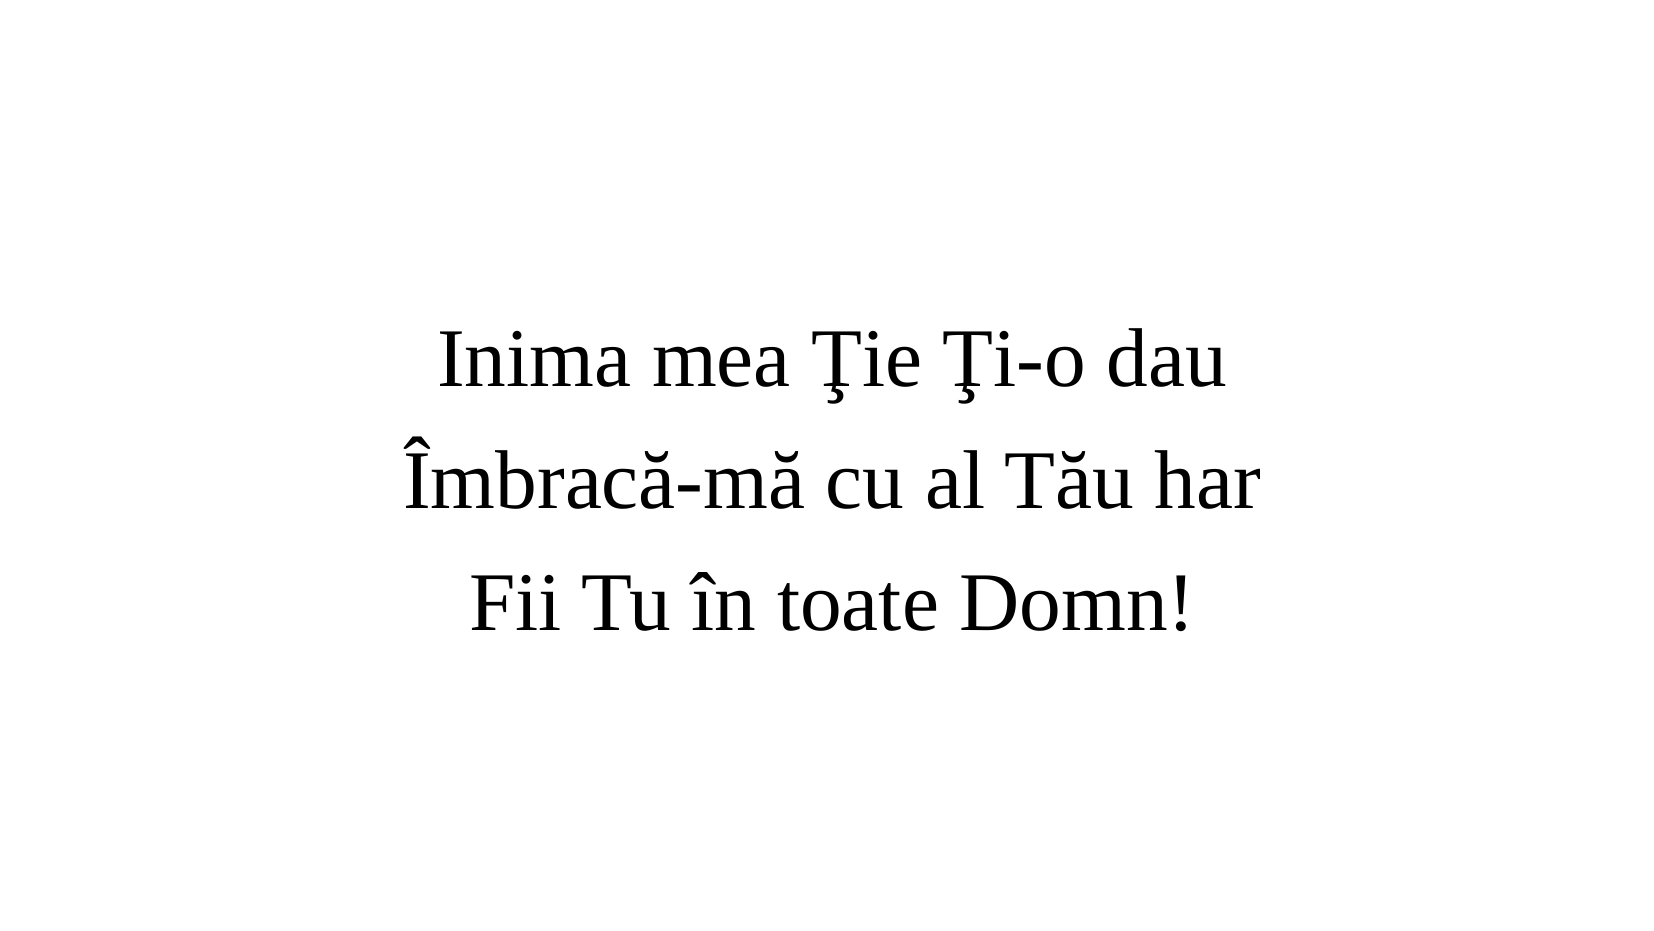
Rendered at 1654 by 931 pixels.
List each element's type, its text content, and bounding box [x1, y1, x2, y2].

subtitle Inima mea Ţie Ţi-o dau Îmbracă-mă cu al Tău har Fii Tu în toate Domn! [94, 300, 1571, 650]
